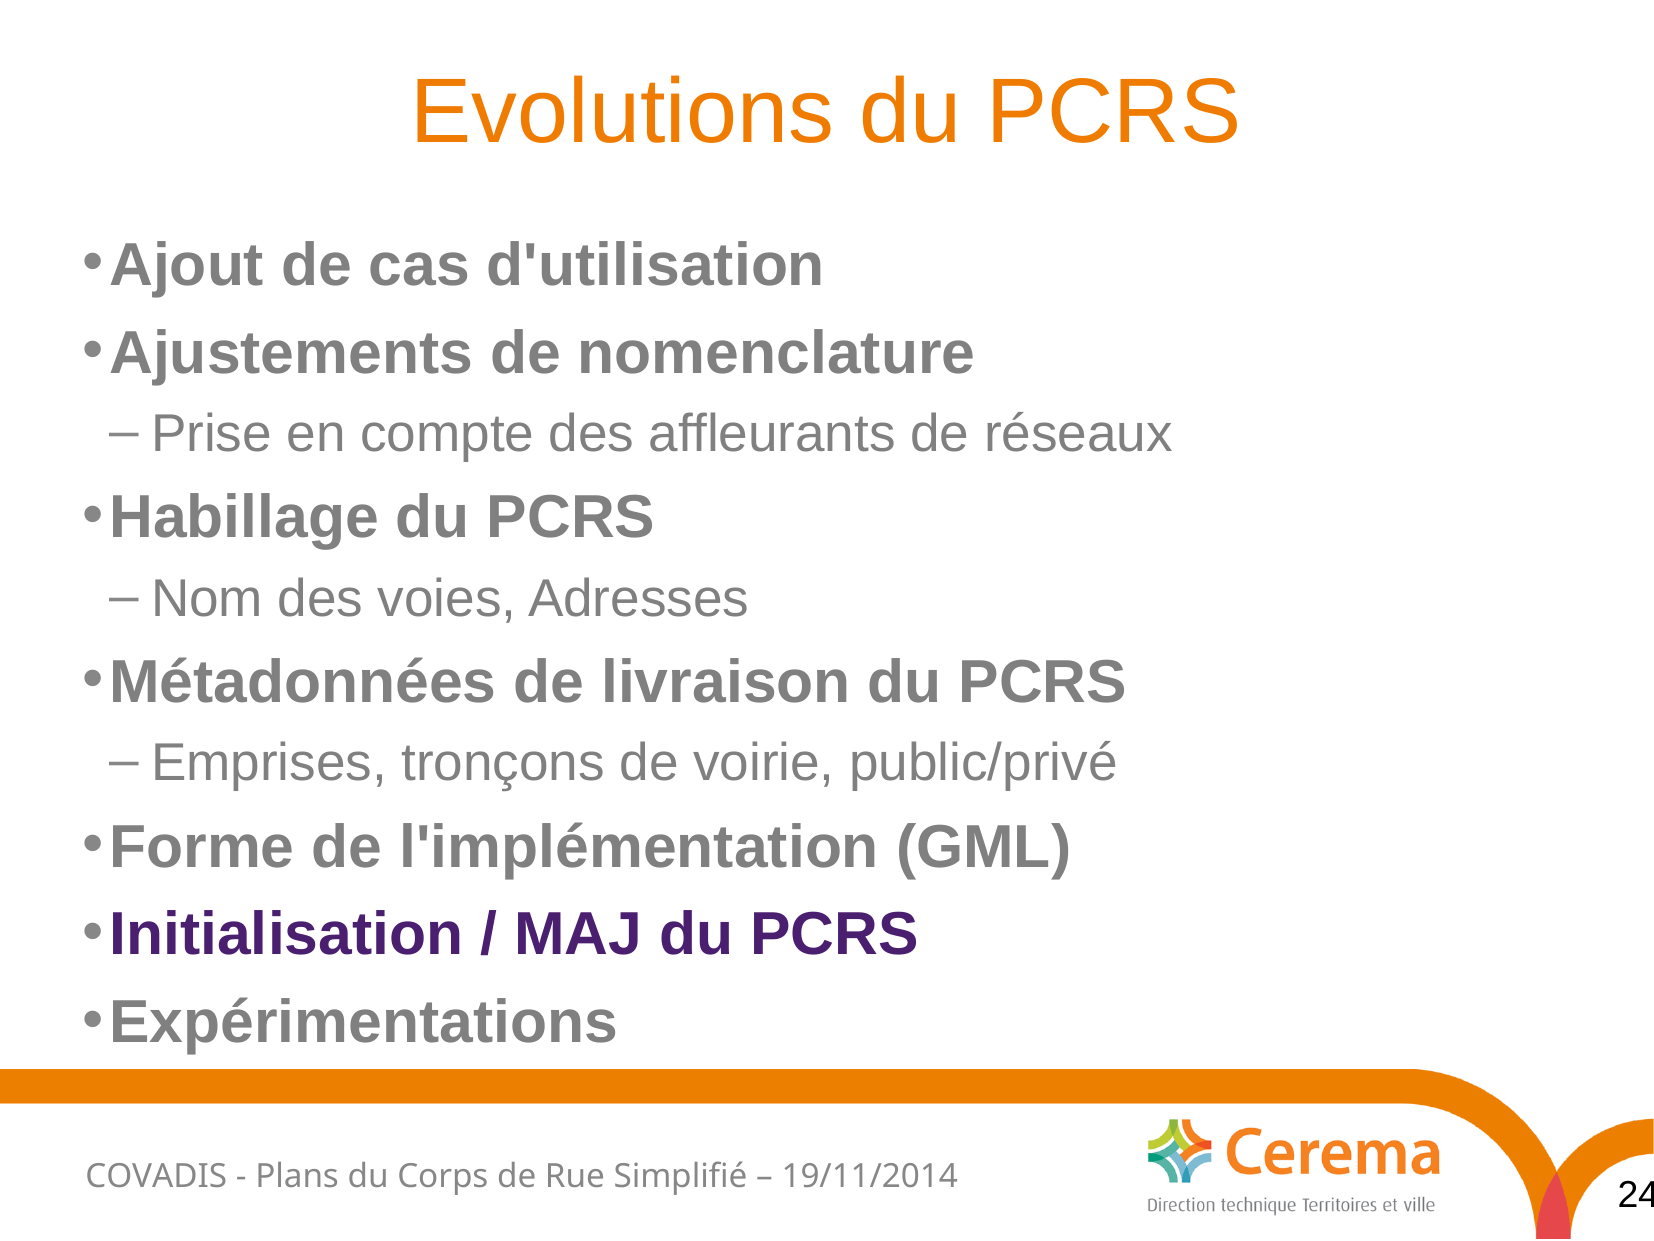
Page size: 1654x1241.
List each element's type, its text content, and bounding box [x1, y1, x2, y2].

list Ajout de cas d'utilisation Ajustements de nomenclature Prise en compte des affleurants de réseaux Habillage du PCRS Nom des voies, Adresses Métadonnées de livraison du PCRS Emprises, tronçons de voirie, public/privé Forme de l'implémentation (GML) Initialisation / MAJ du PCRS Expérimentations [82, 224, 1538, 1063]
title Evolutions du PCRS [82, 2, 1571, 210]
picture [0, 1069, 1654, 1239]
picture [1642, 1186, 1651, 1199]
